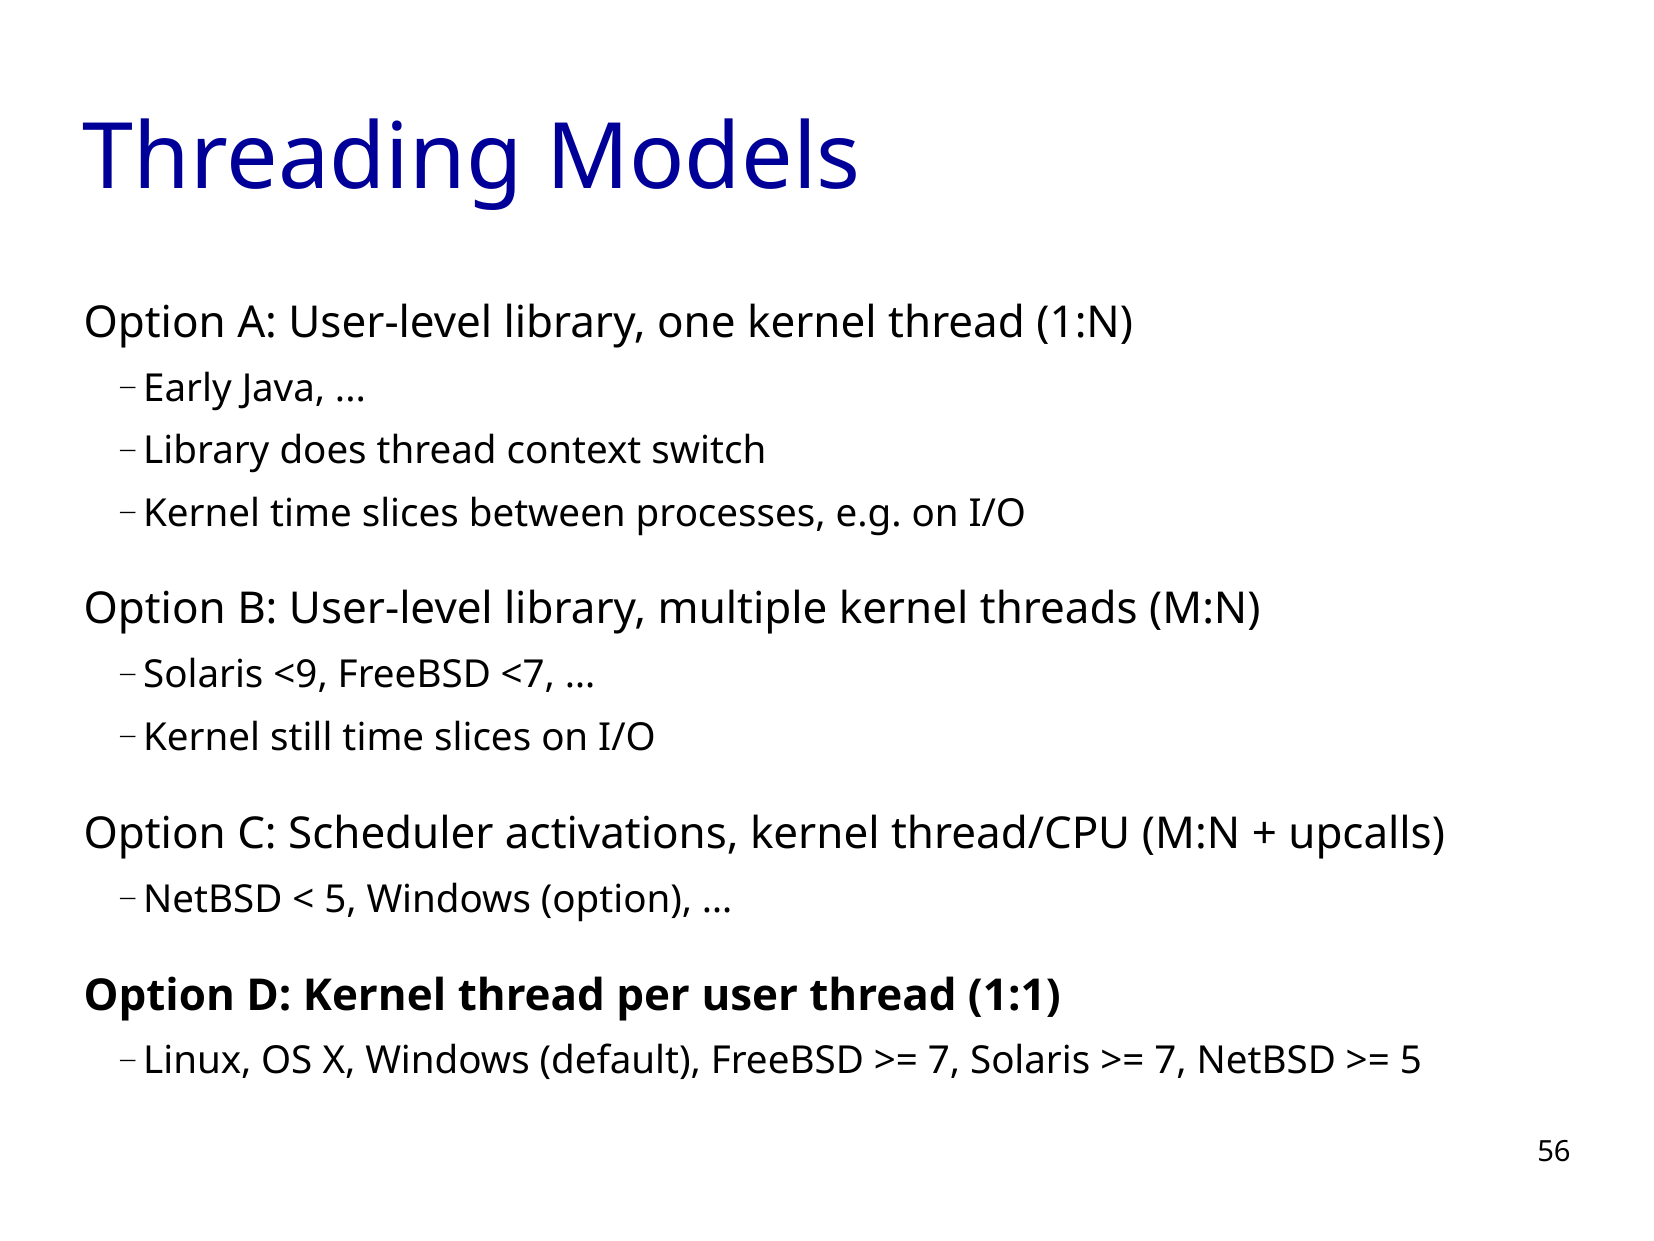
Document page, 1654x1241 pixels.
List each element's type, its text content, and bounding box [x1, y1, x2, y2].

title Threading Models [82, 49, 1571, 257]
list Option A: User-level library, one kernel thread (1:N) Early Java, ... Library does thread context switch Kernel time slices between processes, e.g. on I/O Option B: User-level library, multiple kernel threads (M:N) Solaris <9, FreeBSD <7, … Kernel still time slices on I/O Option C: Scheduler activations, kernel thread/CPU (M:N + upcalls) NetBSD < 5, Windows (option), … Option D: Kernel thread per user thread (1:1) Linux, OS X, Windows (default), FreeBSD >= 7, Solaris >= 7, NetBSD >= 5 [60, 290, 1571, 1096]
